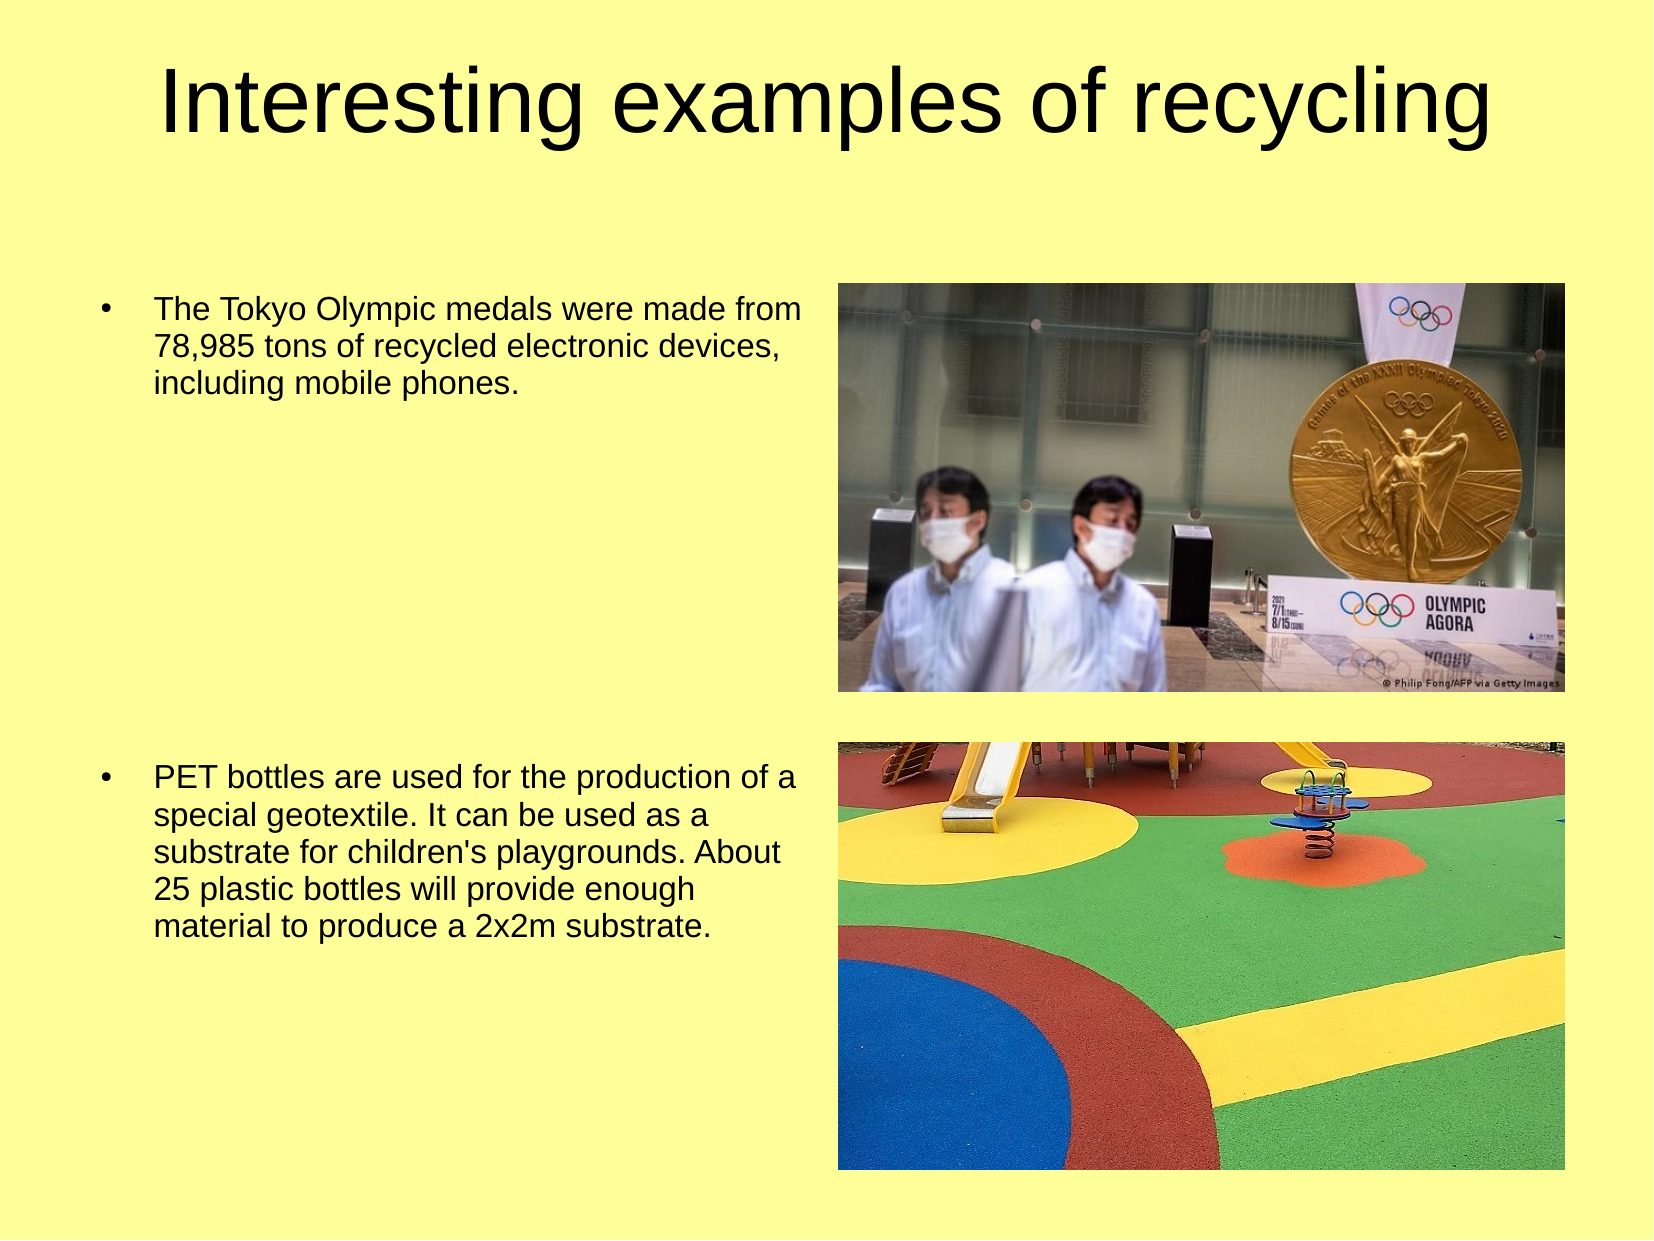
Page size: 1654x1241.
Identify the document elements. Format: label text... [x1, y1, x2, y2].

picture [838, 283, 1565, 692]
list The Tokyo Olympic medals were made from 78,985 tons of recycled electronic devices, including mobile phones. PET bottles are used for the production of a special geotextile. It can be used as a substrate for children's playgrounds. About 25 plastic bottles will provide enough material to produce a 2x2m substrate. [82, 290, 809, 1040]
title Interesting examples of recycling [82, 49, 1571, 257]
picture [838, 742, 1565, 1170]
